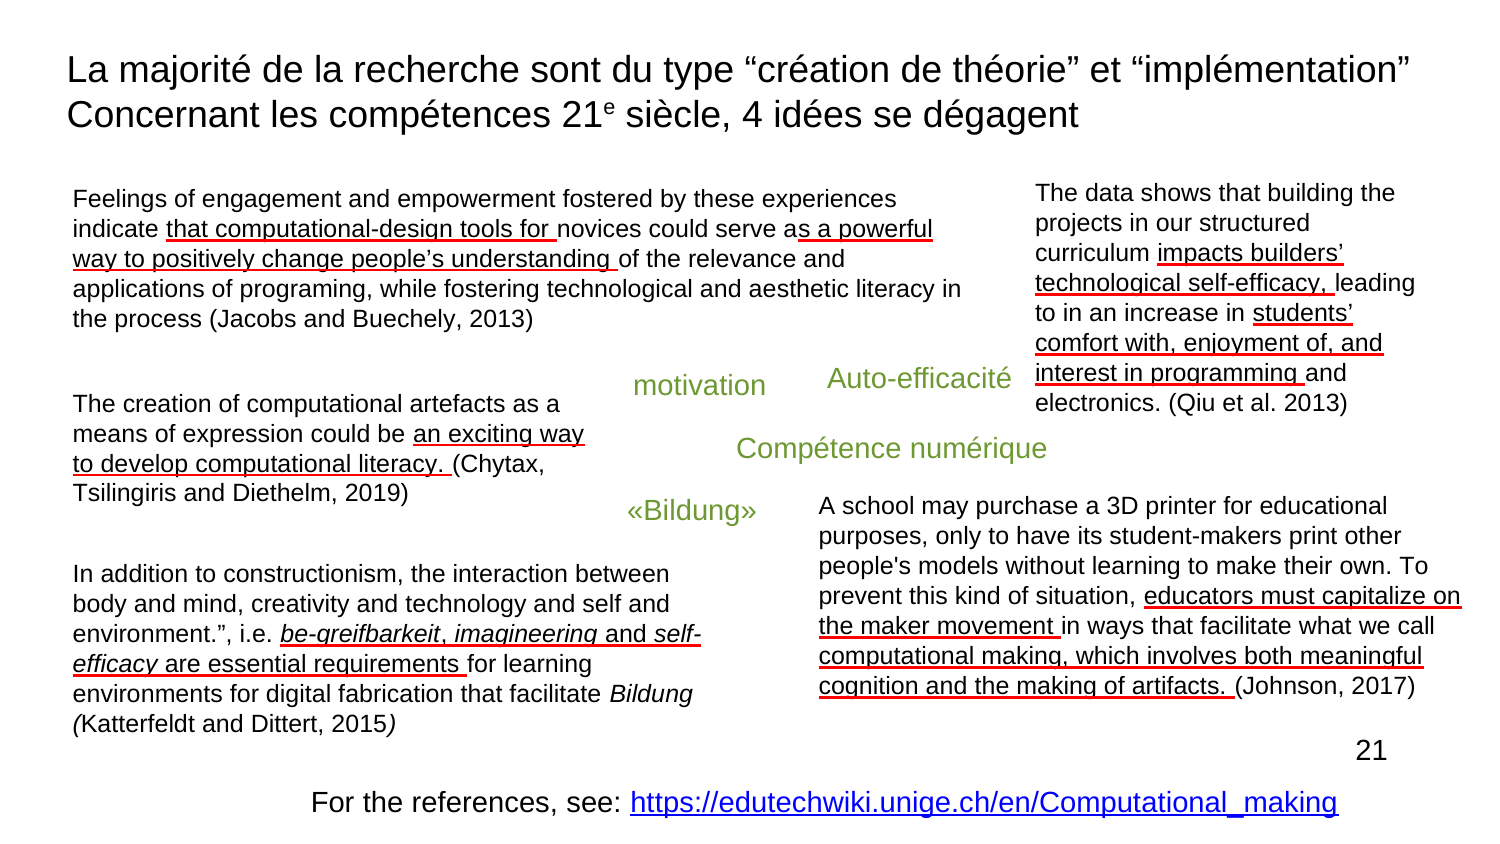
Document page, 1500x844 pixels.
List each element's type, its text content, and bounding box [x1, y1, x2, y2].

title La majorité de la recherche sont du type “création de théorie” et “implémentation” Concernant les compétences 21e siècle, 4 idées se dégagent [66, 38, 1478, 170]
text_box Auto-efficacité [812, 352, 1028, 403]
text_box The creation of computational artefacts as a means of expression could be an exciting way to develop computational literacy. (Chytax, Tsilingiris and Diethelm, 2019) [57, 379, 620, 515]
text_box In addition to constructionism, the interaction between body and mind, creativity and technology and self and environment.”, i.e. be-greifbarkeit, imagineering and self-efficacy are essential requirements for learning environments for digital fabrication that facilitate Bildung (Katterfeldt and Dittert, 2015) [57, 550, 719, 745]
slide_number <numéro> [1050, 731, 1388, 776]
text_box Feelings of engagement and empowerment fostered by these experiences indicate that computational-design tools for novices could serve as a powerful way to positively change people’s understanding of the relevance and applications of programing, while fostering technological and aesthetic literacy in the process (Jacobs and Buechely, 2013) [57, 175, 981, 340]
text_box A school may purchase a 3D printer for educational purposes, only to have its student-makers print other people's models without learning to make their own. To prevent this kind of situation, educators must capitalize on the maker movement in ways that facilitate what we call computational making, which involves both meaningful cognition and the making of artifacts. (Johnson, 2017) [803, 482, 1478, 707]
text_box For the references, see: https://edutechwiki.unige.ch/en/Computational_making [295, 775, 1380, 826]
text_box Compétence numérique [721, 422, 1063, 473]
text_box motivation [618, 359, 782, 409]
text_box The data shows that building the projects in our structured curriculum impacts builders’ technological self-efficacy, leading to in an increase in students’ comfort with, enjoyment of, and interest in programming and electronics. (Qiu et al. 2013) [1020, 169, 1433, 424]
text_box «Bildung» [612, 484, 772, 534]
